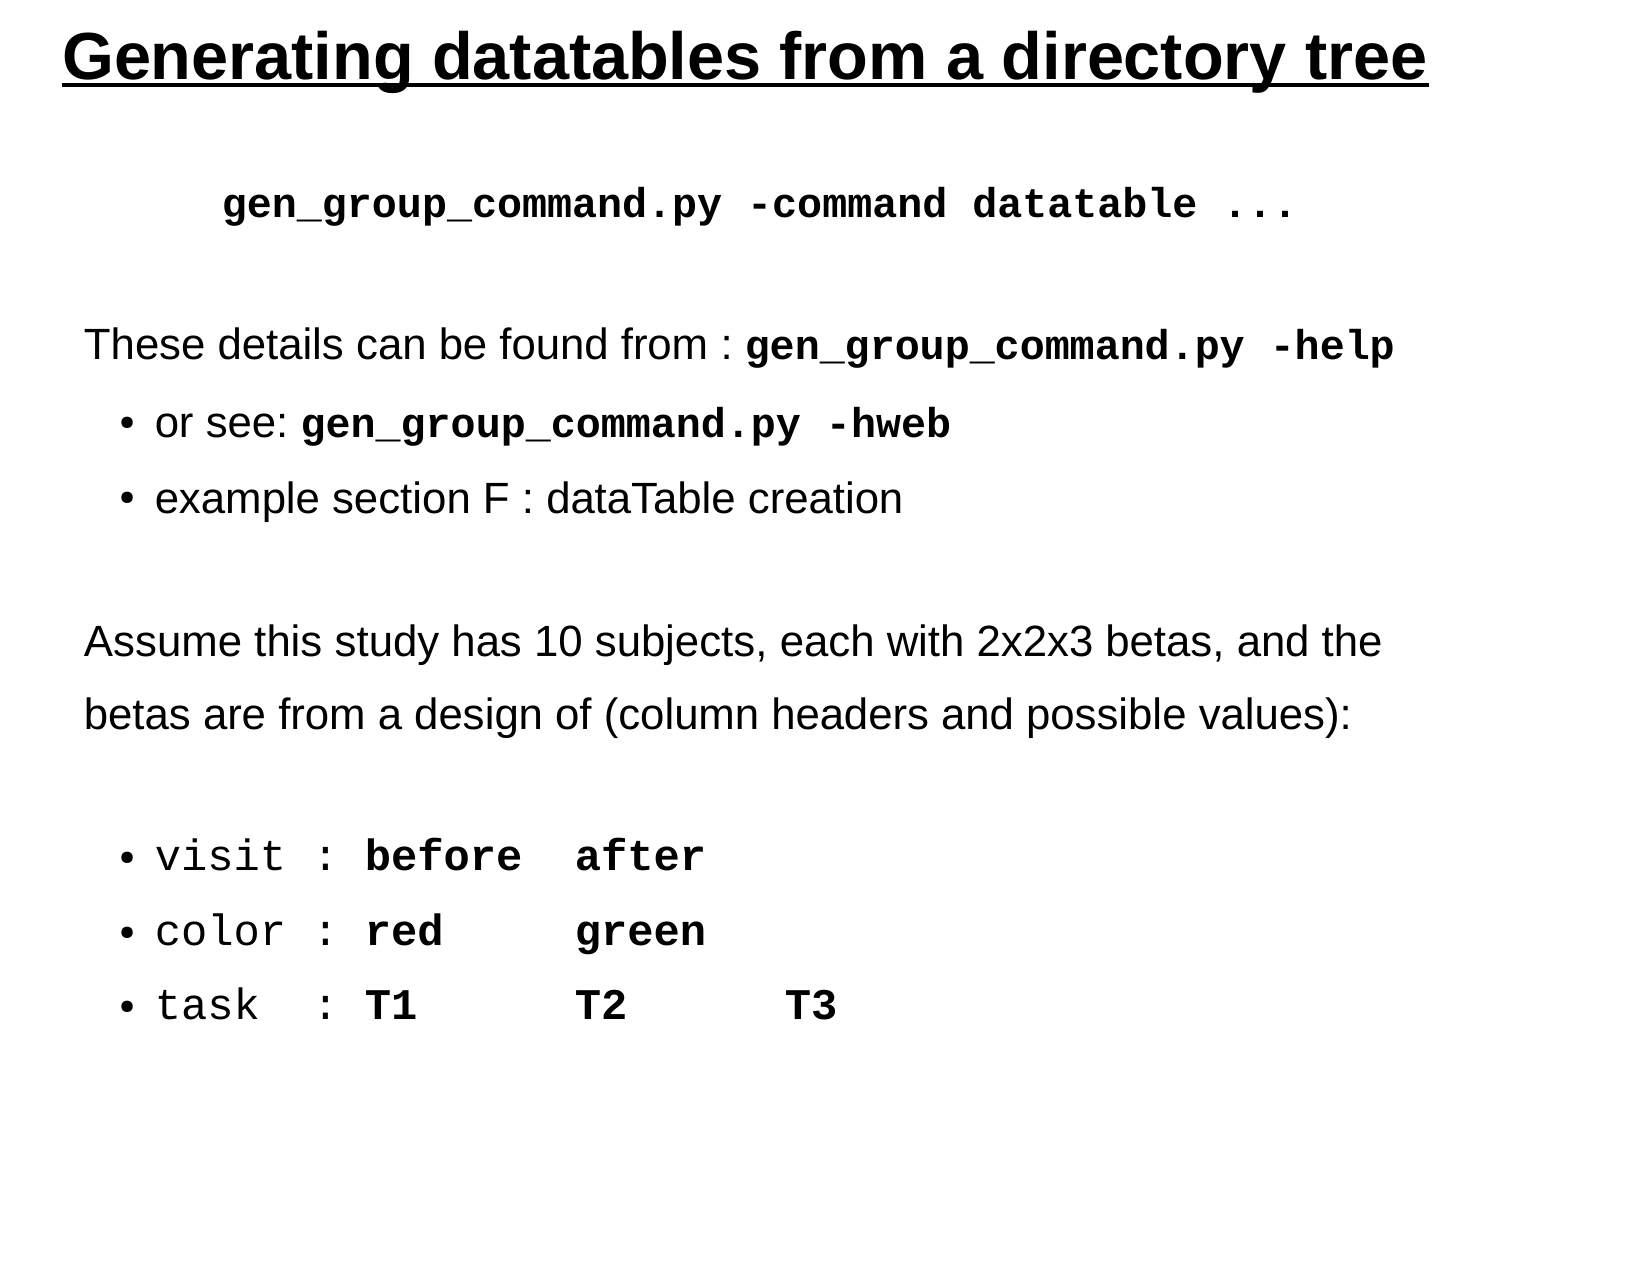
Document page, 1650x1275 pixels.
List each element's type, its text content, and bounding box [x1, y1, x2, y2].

text_box gen_group_command.py -command datatable ... These details can be found from : gen_group_command.py -help or see: gen_group_command.py -hweb example section F : dataTable creation Assume this study has 10 subjects, each with 2x2x3 betas, and the betas are from a design of (column headers and possible values): visit : before after color : red green task : T1 T2 T3 [69, 148, 1570, 1180]
text_box Generating datatables from a directory tree [47, 11, 1601, 102]
